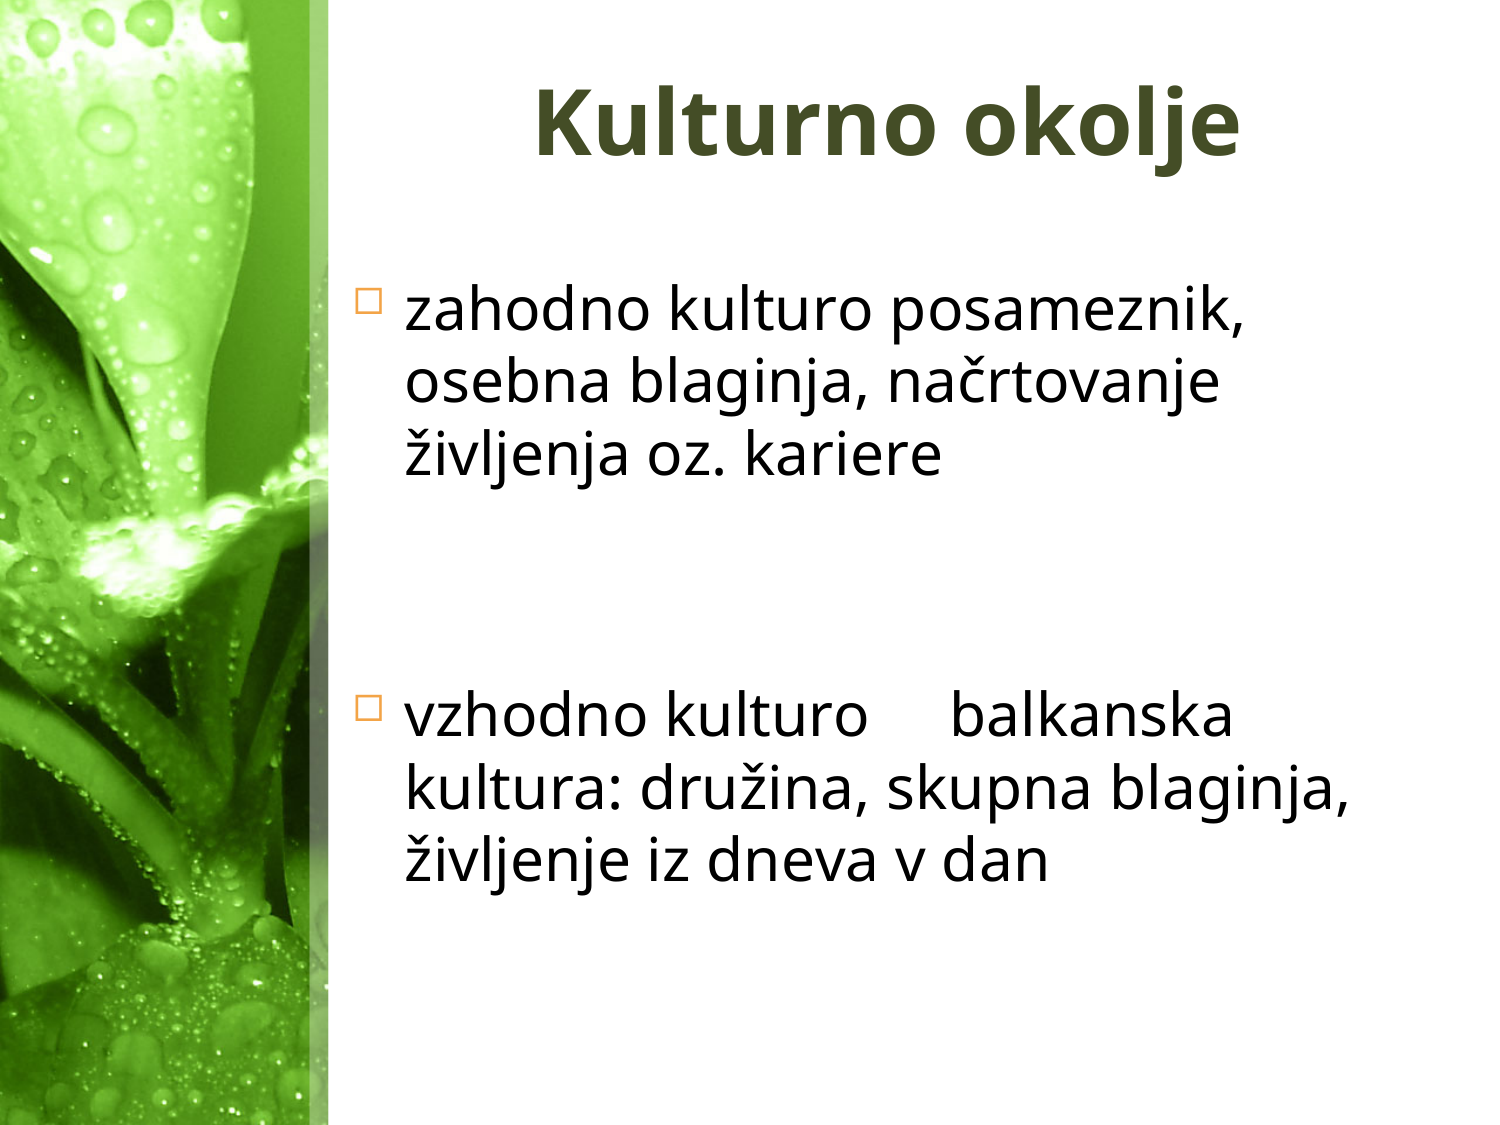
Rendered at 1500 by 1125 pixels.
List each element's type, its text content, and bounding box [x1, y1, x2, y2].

picture [0, 0, 1500, 1125]
list zahodno kulturo posameznik, osebna blaginja, načrtovanje življenja oz. kariere vzhodno kulturo balkanska kultura: družina, skupna blaginja, življenje iz dneva v dan [337, 262, 1438, 1006]
title Kulturno okolje [337, 37, 1438, 201]
